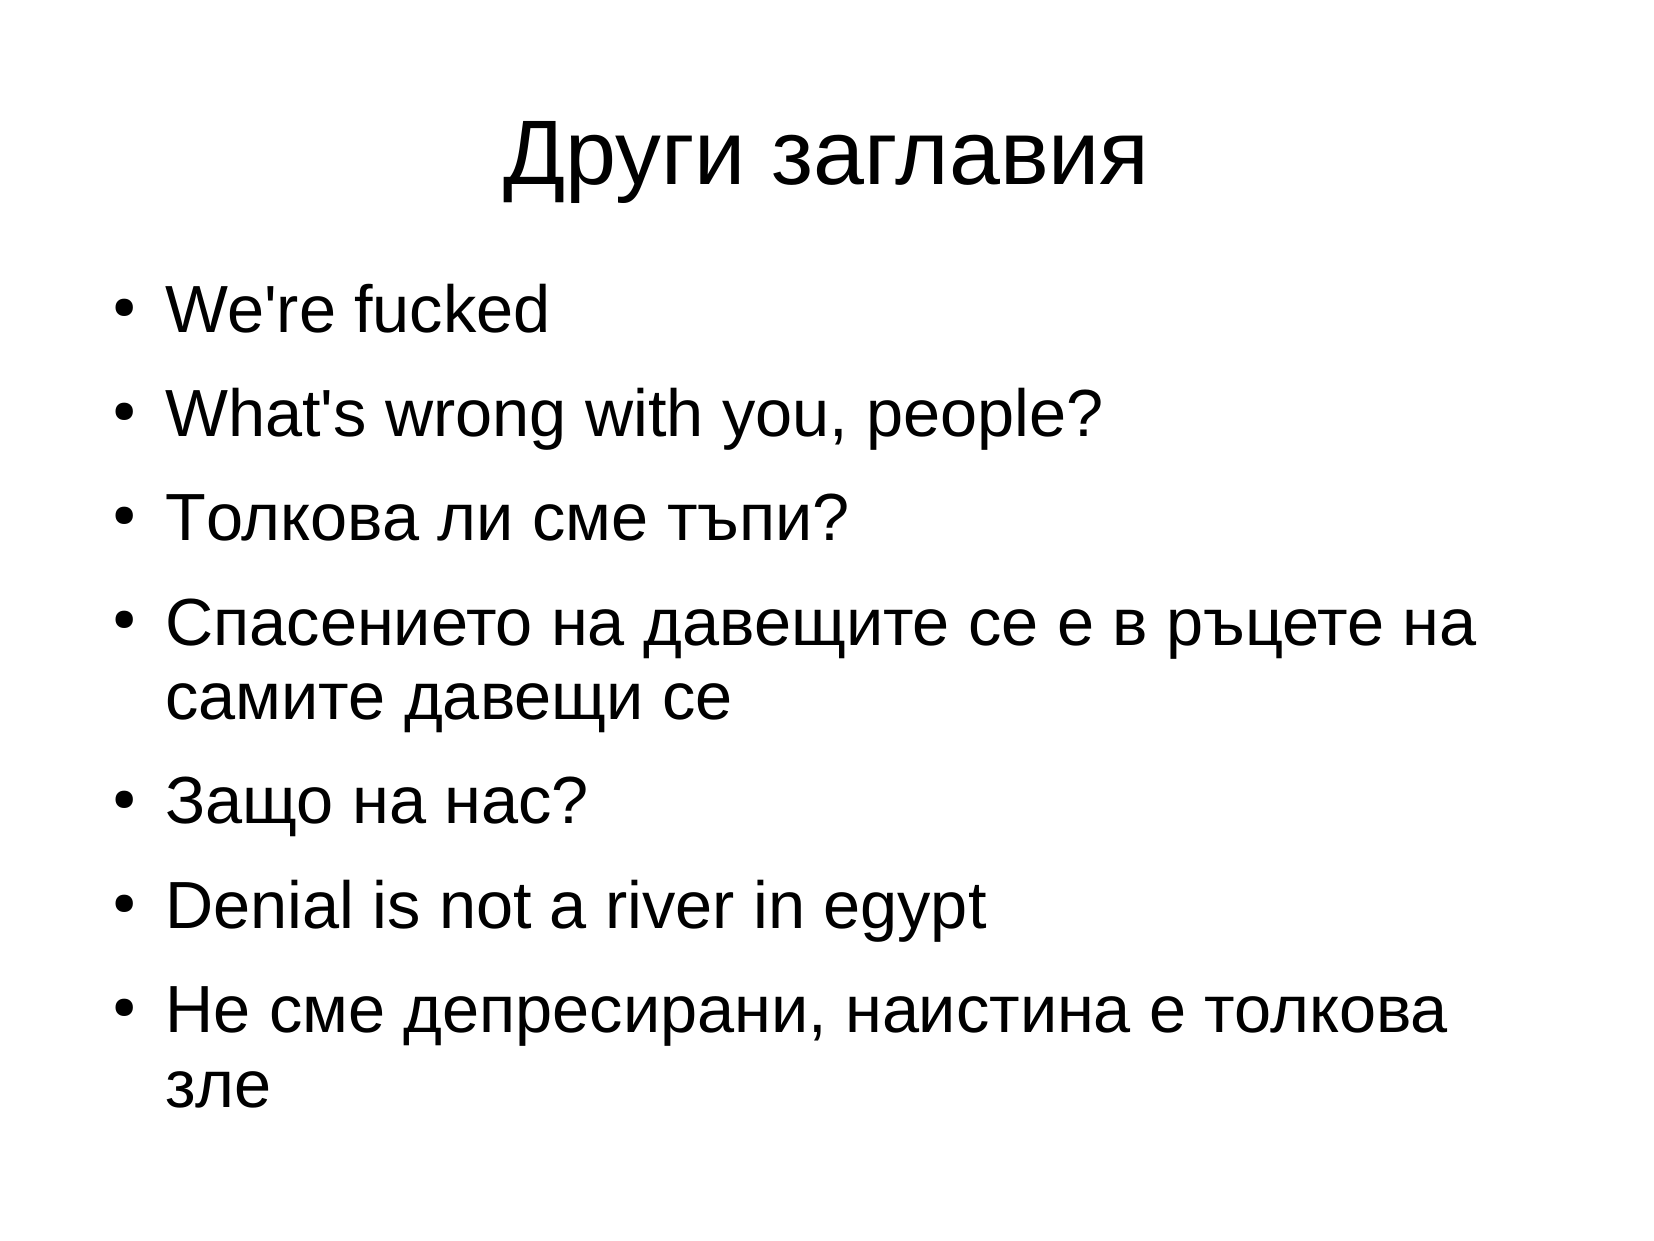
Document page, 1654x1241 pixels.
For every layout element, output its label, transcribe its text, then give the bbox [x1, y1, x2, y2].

title Други заглавия [82, 49, 1571, 257]
list We're fucked What's wrong with you, people? Tолкова ли сме тъпи? Спасението на дaвещите се е в ръцете на самите давещи се Защо на нас? Denial is not a river in egypt Не сме депресирани, наистина е толкова зле [94, 271, 1550, 1169]
